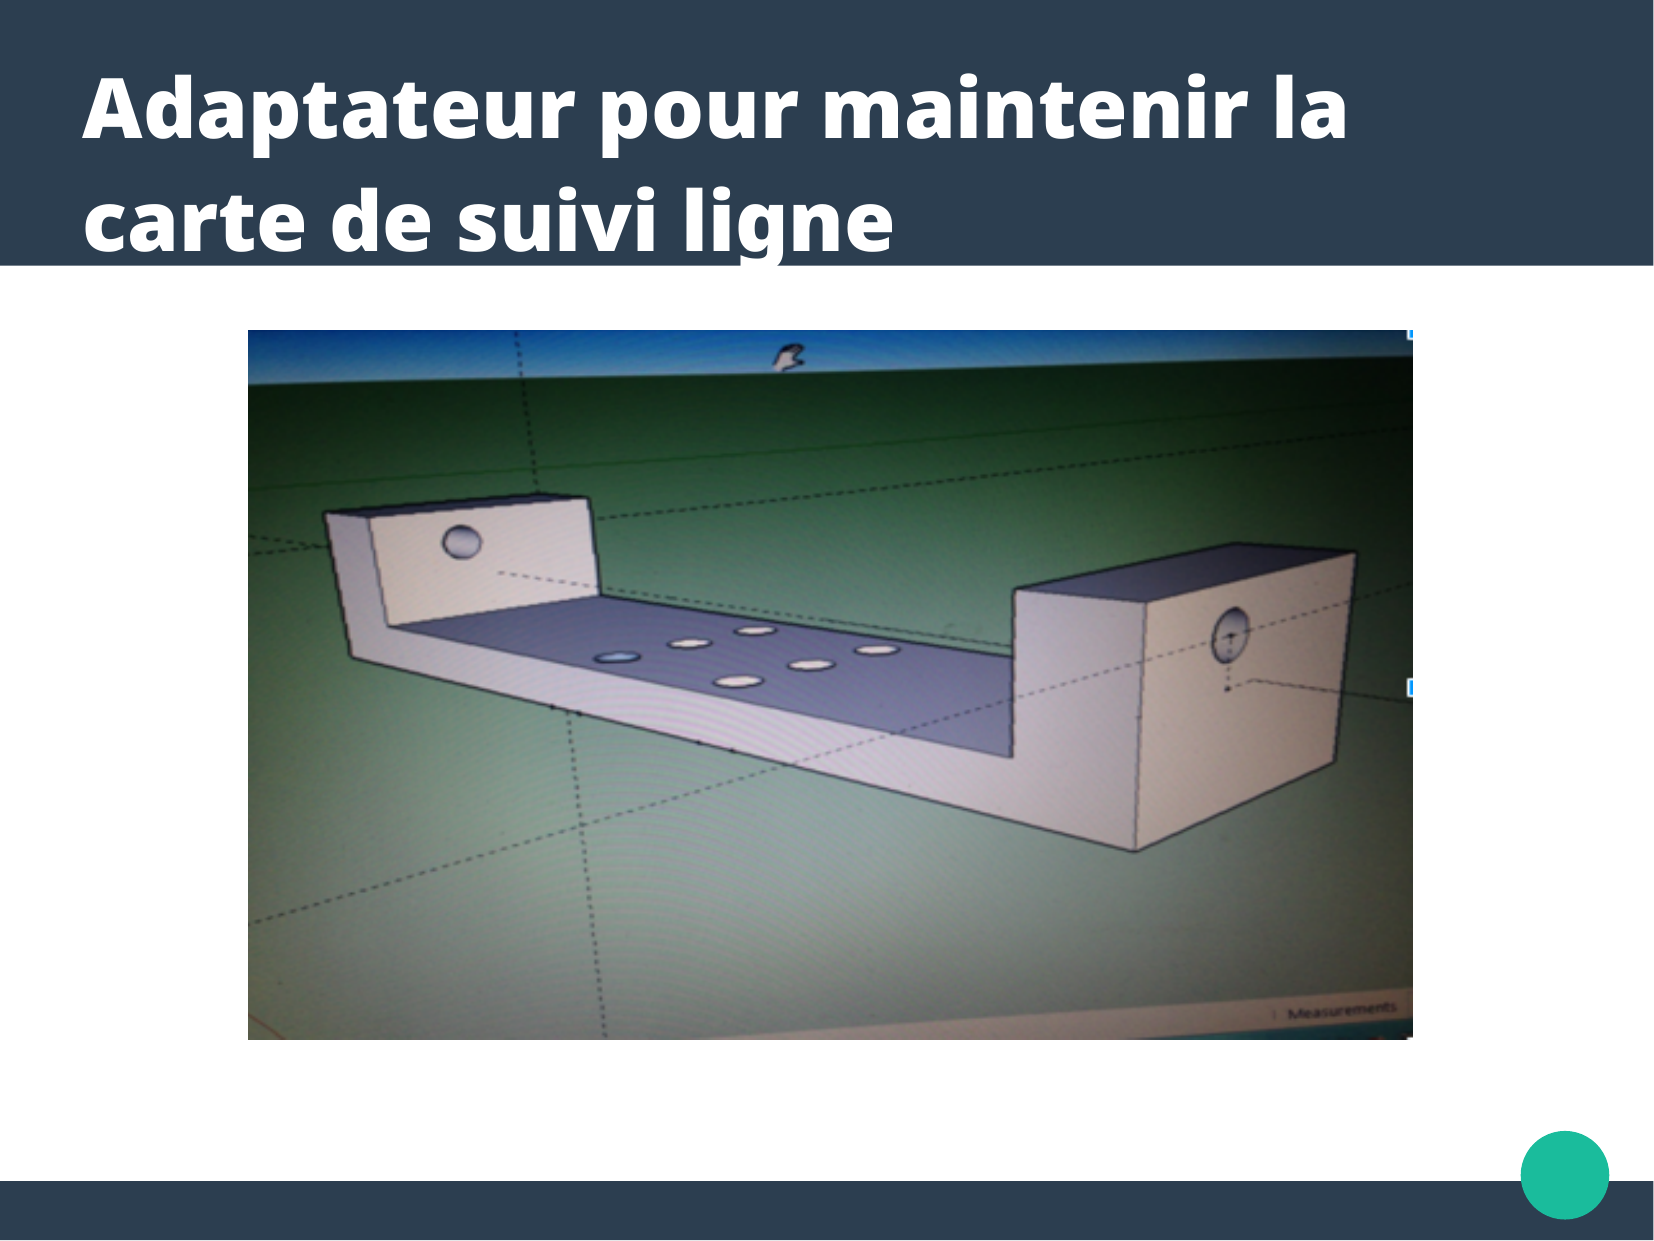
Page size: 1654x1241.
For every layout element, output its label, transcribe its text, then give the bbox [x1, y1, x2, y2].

picture [248, 330, 1413, 1040]
title Adaptateur pour maintenir la carte de suivi ligne [82, 49, 1571, 257]
